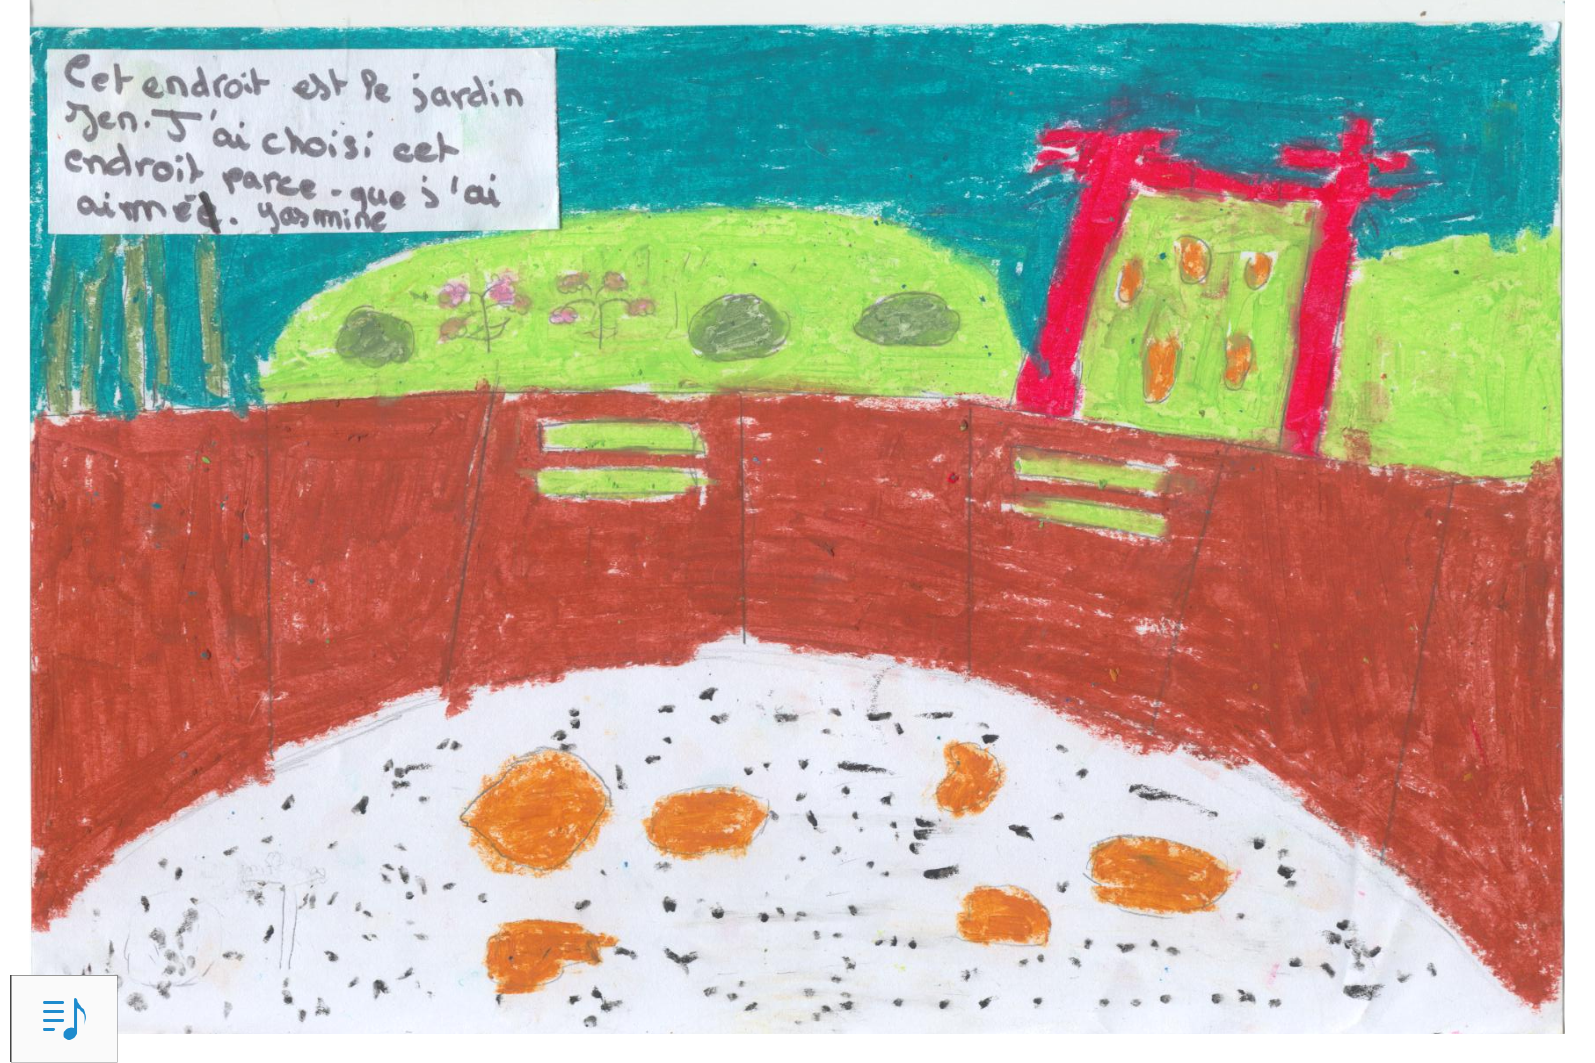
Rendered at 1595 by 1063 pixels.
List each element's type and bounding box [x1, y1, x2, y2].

picture [29, 0, 1565, 1034]
text_box [9, 973, 119, 1063]
